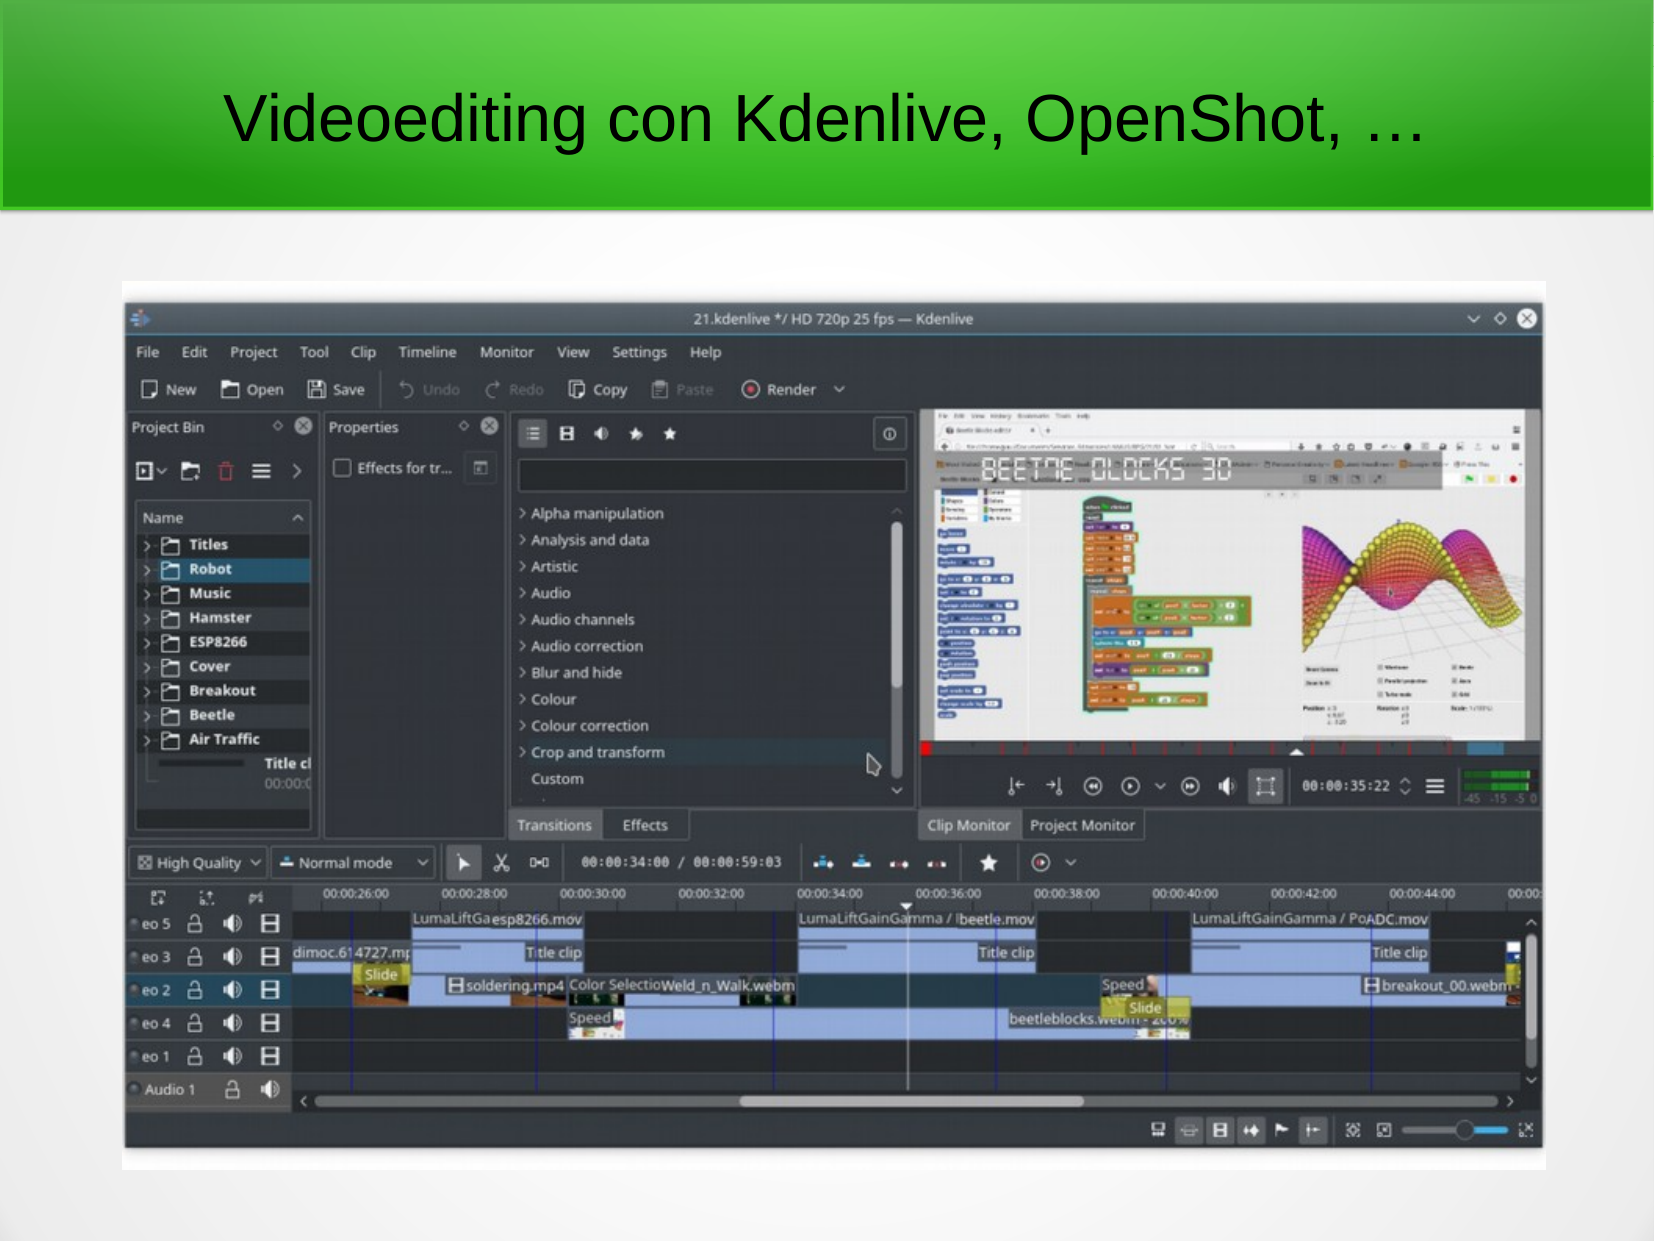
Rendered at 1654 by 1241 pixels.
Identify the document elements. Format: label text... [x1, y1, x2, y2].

picture [122, 281, 1546, 1171]
title Videoediting con Kdenlive, OpenShot, … [82, 47, 1571, 189]
